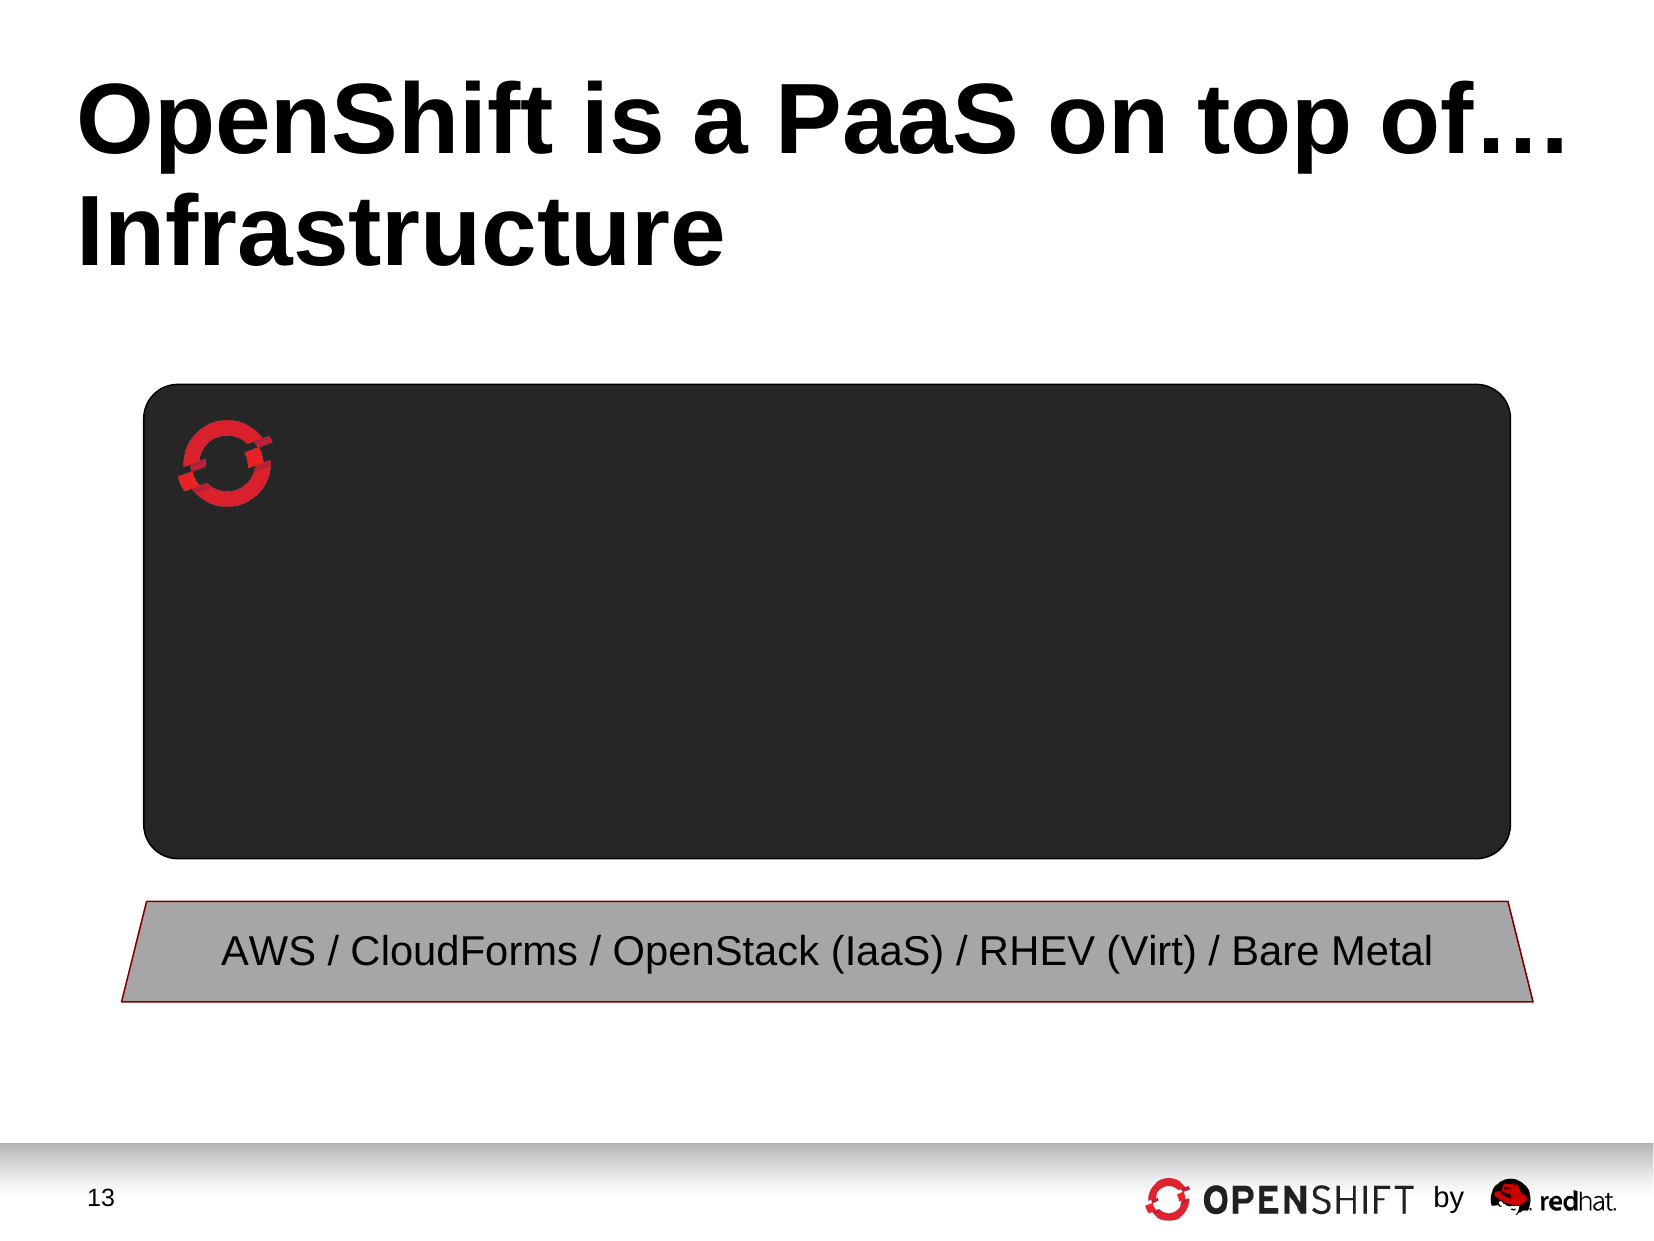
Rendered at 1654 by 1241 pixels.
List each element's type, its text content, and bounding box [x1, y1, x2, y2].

title OpenShift is a PaaS on top of… Infrastructure [76, 64, 1602, 288]
picture [0, 1143, 1654, 1241]
text_box AWS / CloudForms / OpenStack (IaaS) / RHEV (Virt) / Bare Metal [121, 901, 1534, 1002]
picture [177, 420, 275, 510]
text_box [143, 384, 1511, 859]
